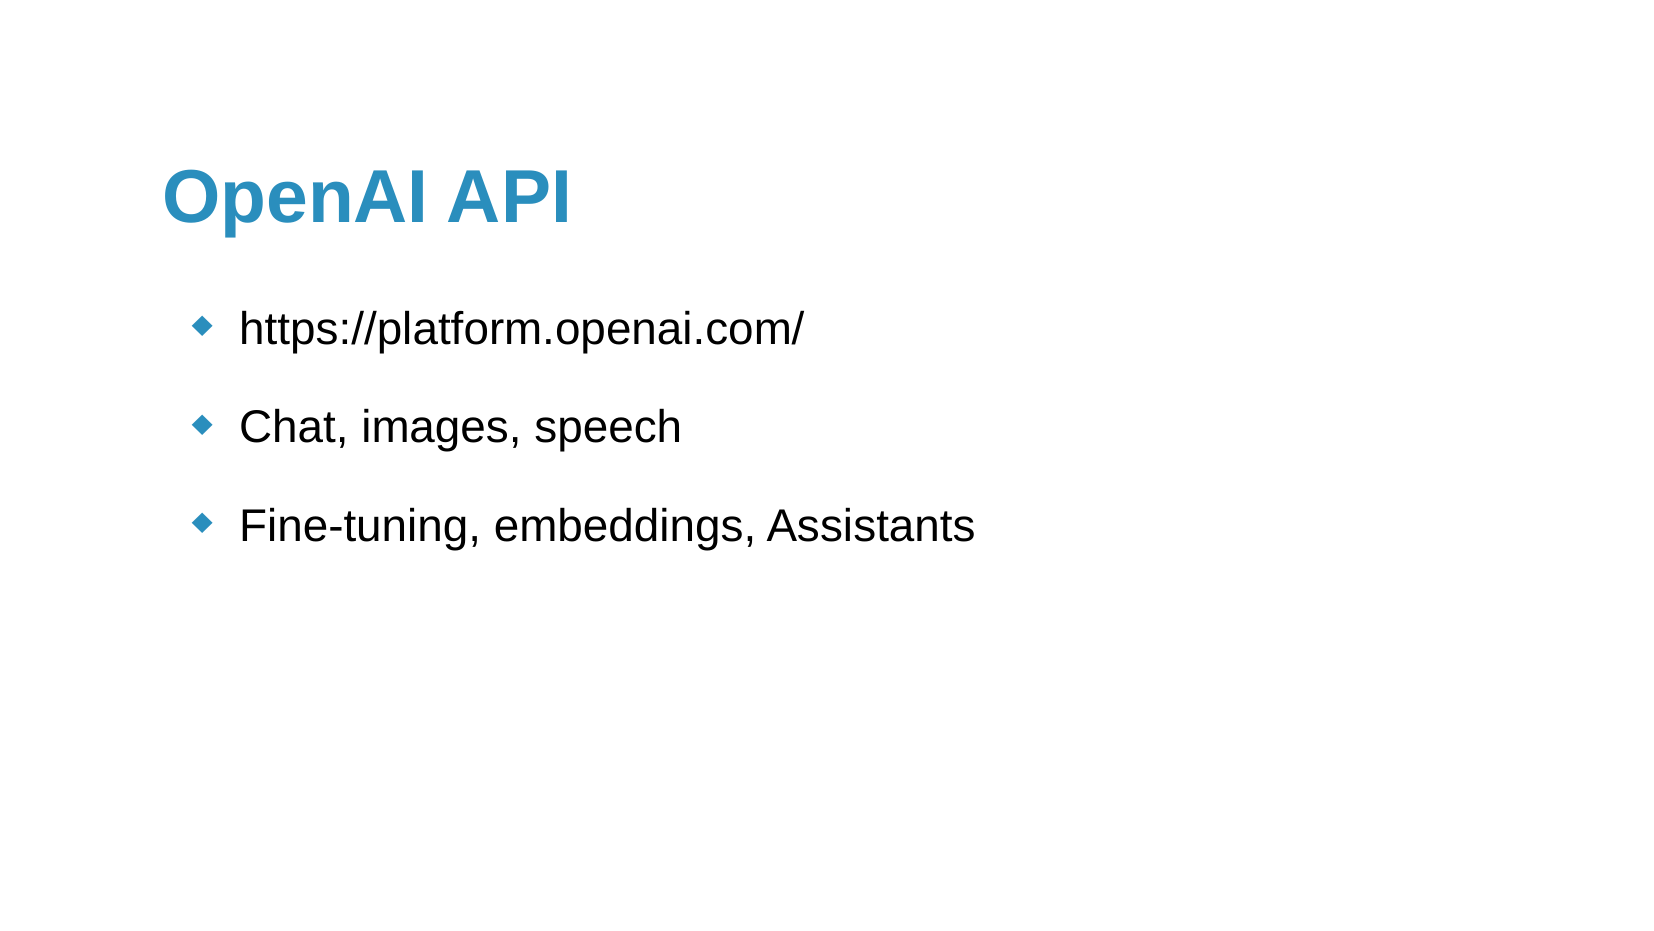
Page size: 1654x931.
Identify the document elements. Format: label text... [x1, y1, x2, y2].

text_box https://platform.openai.com/ Chat, images, speech Fine-tuning, embeddings, Assistants [177, 295, 1447, 931]
text_box OpenAI API [147, 147, 1093, 331]
